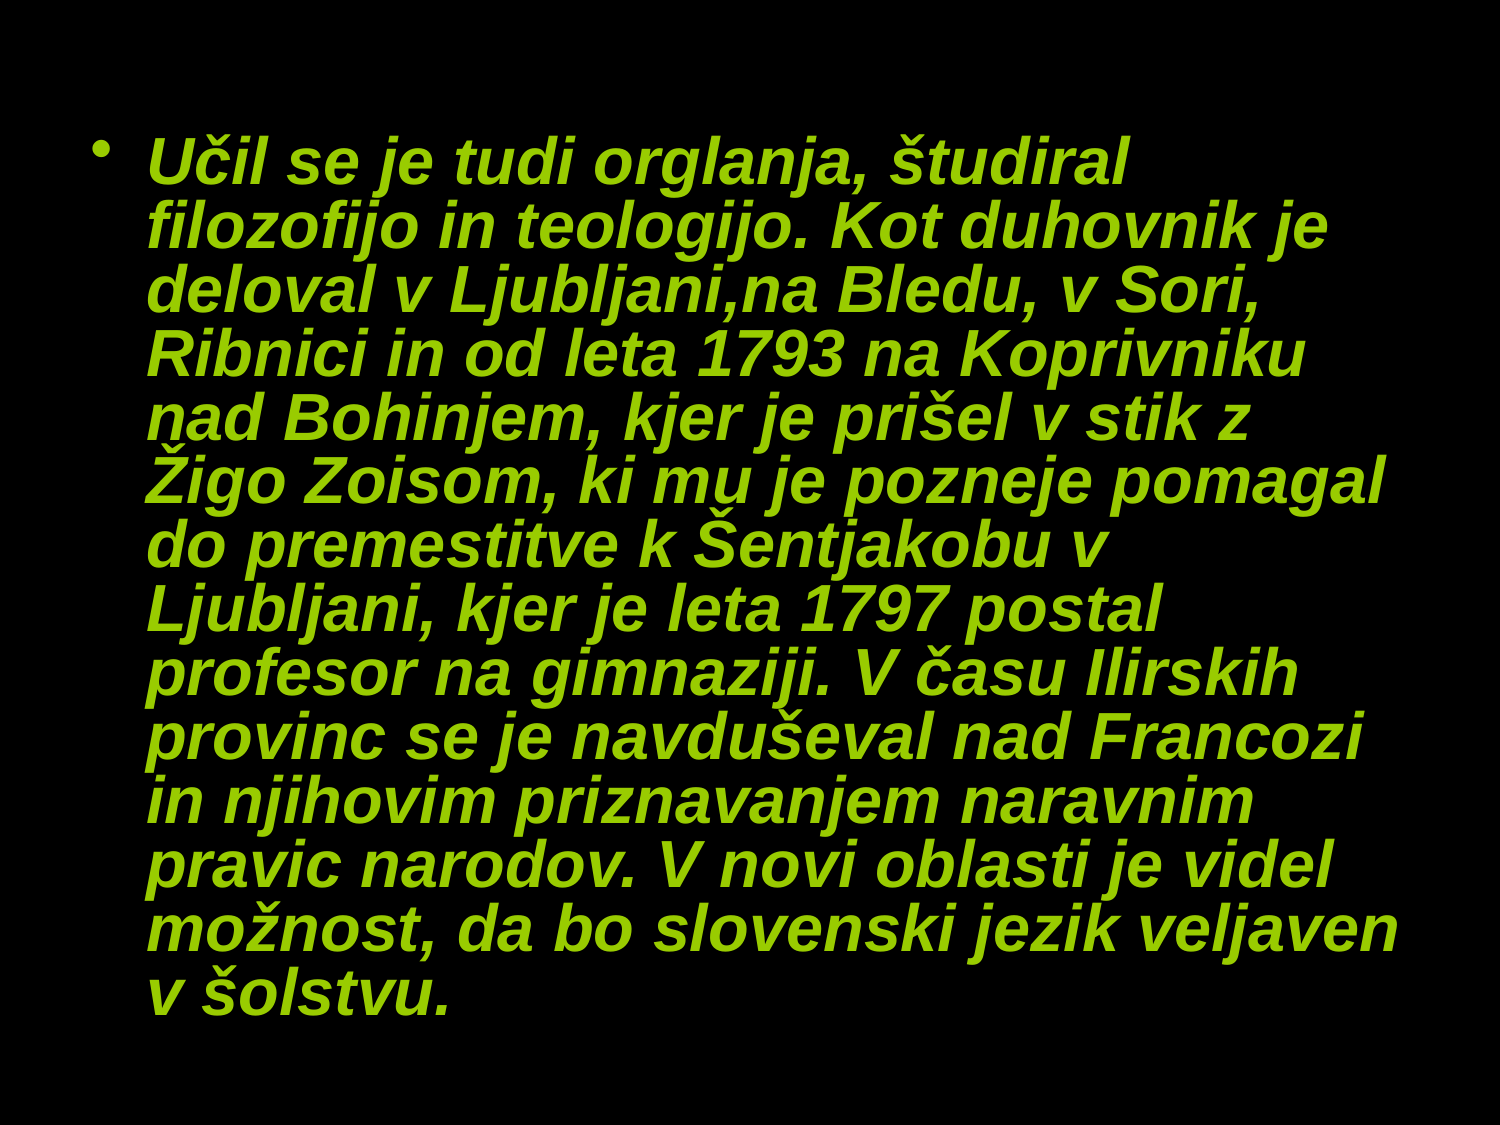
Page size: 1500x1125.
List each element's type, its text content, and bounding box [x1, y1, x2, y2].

list Učil se je tudi orglanja, študiral filozofijo in teologijo. Kot duhovnik je deloval v Ljubljani,na Bledu, v Sori, Ribnici in od leta 1793 na Koprivniku nad Bohinjem, kjer je prišel v stik z Žigo Zoisom, ki mu je pozneje pomagal do premestitve k Šentjakobu v Ljubljani, kjer je leta 1797 postal profesor na gimnaziji. V času Ilirskih provinc se je navduševal nad Francozi in njihovim priznavanjem naravnim pravic narodov. V novi oblasti je videl možnost, da bo slovenski jezik veljaven v šolstvu. [75, 125, 1425, 1059]
